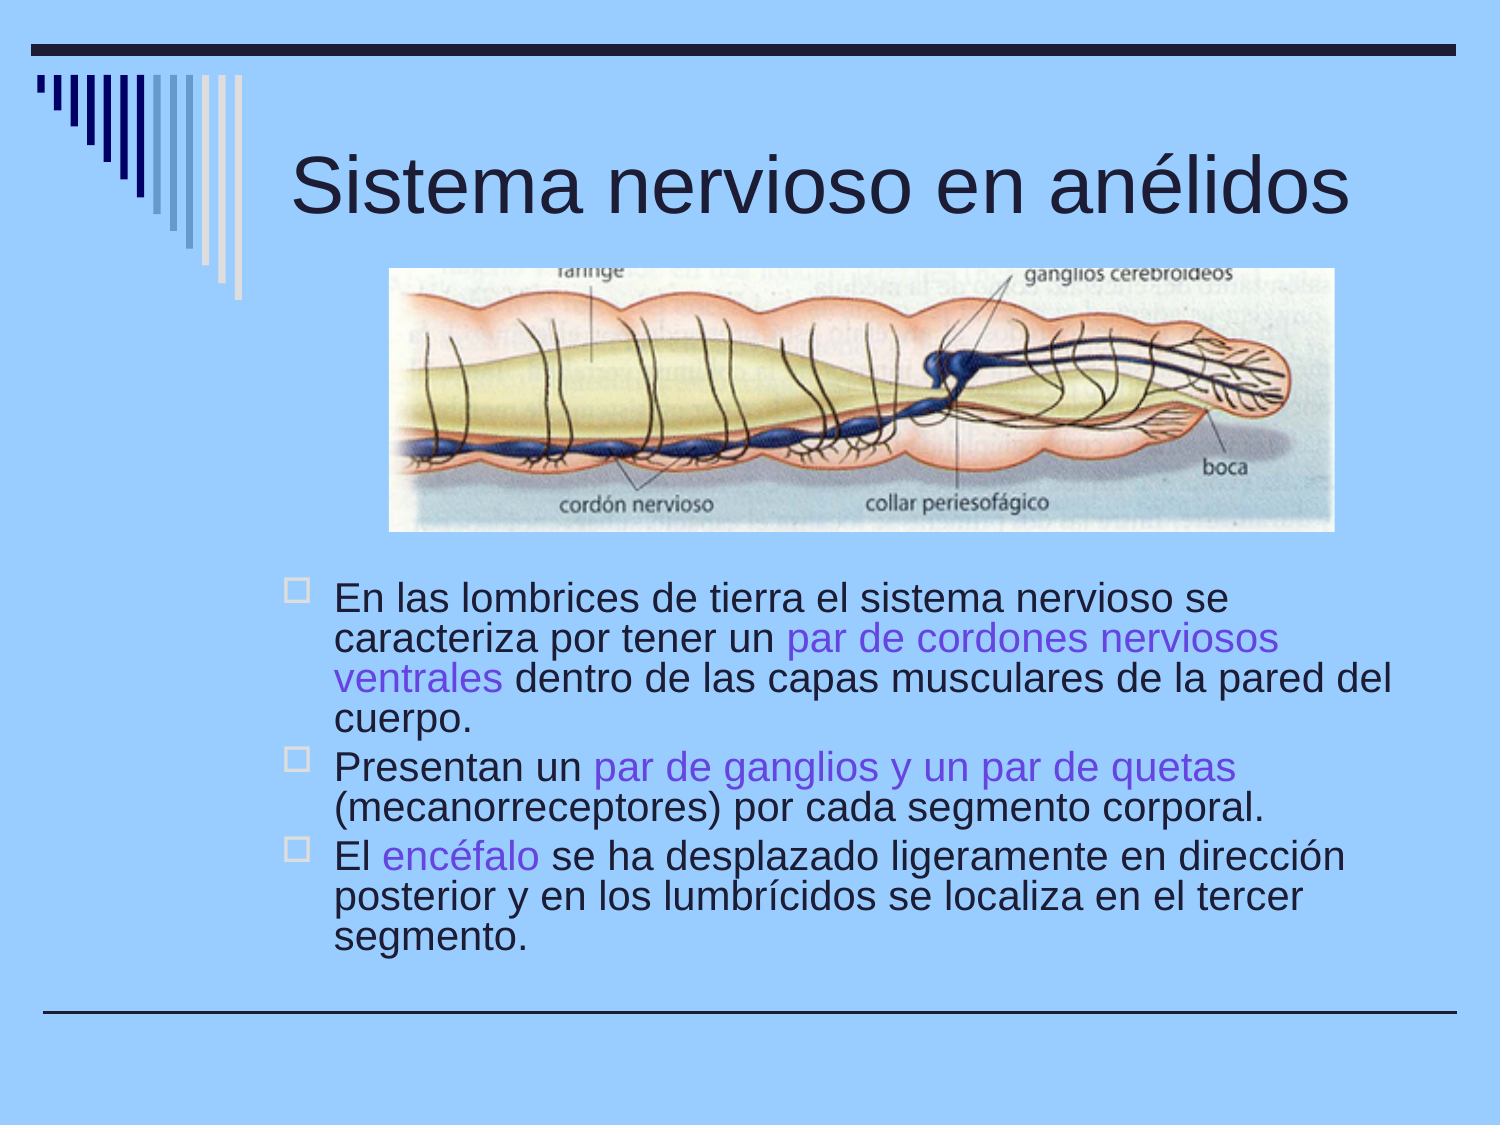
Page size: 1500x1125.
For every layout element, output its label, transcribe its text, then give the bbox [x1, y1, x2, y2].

text_box [388, 268, 1335, 532]
list En las lombrices de tierra el sistema nervioso se caracteriza por tener un par de cordones nerviosos ventrales dentro de las capas musculares de la pared del cuerpo. Presentan un par de ganglios y un par de quetas (mecanorreceptores) por cada segmento corporal. El encéfalo se ha desplazado ligeramente en dirección posterior y en los lumbrícidos se localiza en el tercer segmento. [266, 572, 1417, 967]
title Sistema nervioso en anélidos [274, 75, 1425, 288]
